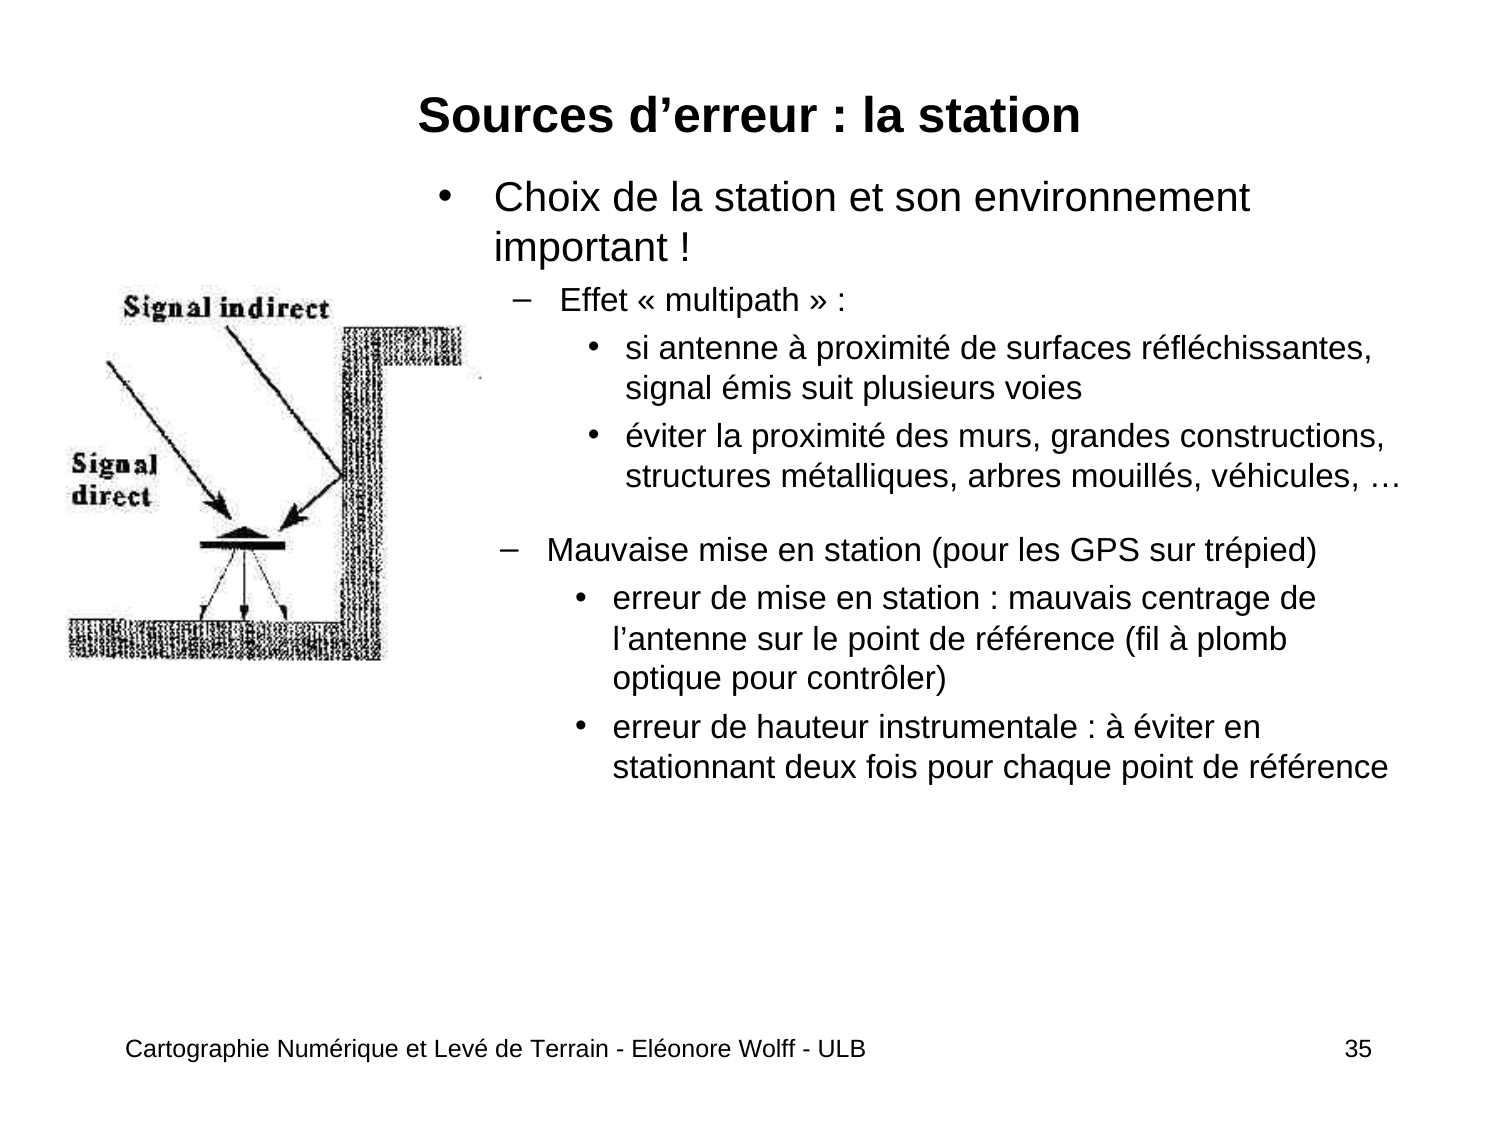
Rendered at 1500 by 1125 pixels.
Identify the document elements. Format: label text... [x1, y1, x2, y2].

picture [26, 272, 423, 691]
text_box Mauvaise mise en station (pour les GPS sur trépied)‏ erreur de mise en station : mauvais centrage de l’antenne sur le point de référence (fil à plomb optique pour contrôler)‏ erreur de hauteur instrumentale : à éviter en stationnant deux fois pour chaque point de référence [410, 520, 1421, 1125]
title Sources d’erreur : la station [112, 68, 1388, 157]
text_box Cartographie Numérique et Levé de Terrain - Eléonore Wolff - ULB [110, 1024, 410, 1100]
list Choix de la station et son environnement important ! Effet « multipath » : si antenne à proximité de surfaces réfléchissantes, signal émis suit plusieurs voies éviter la proximité des murs, grandes constructions, structures métalliques, arbres mouillés, véhicules, … [423, 162, 1434, 1013]
